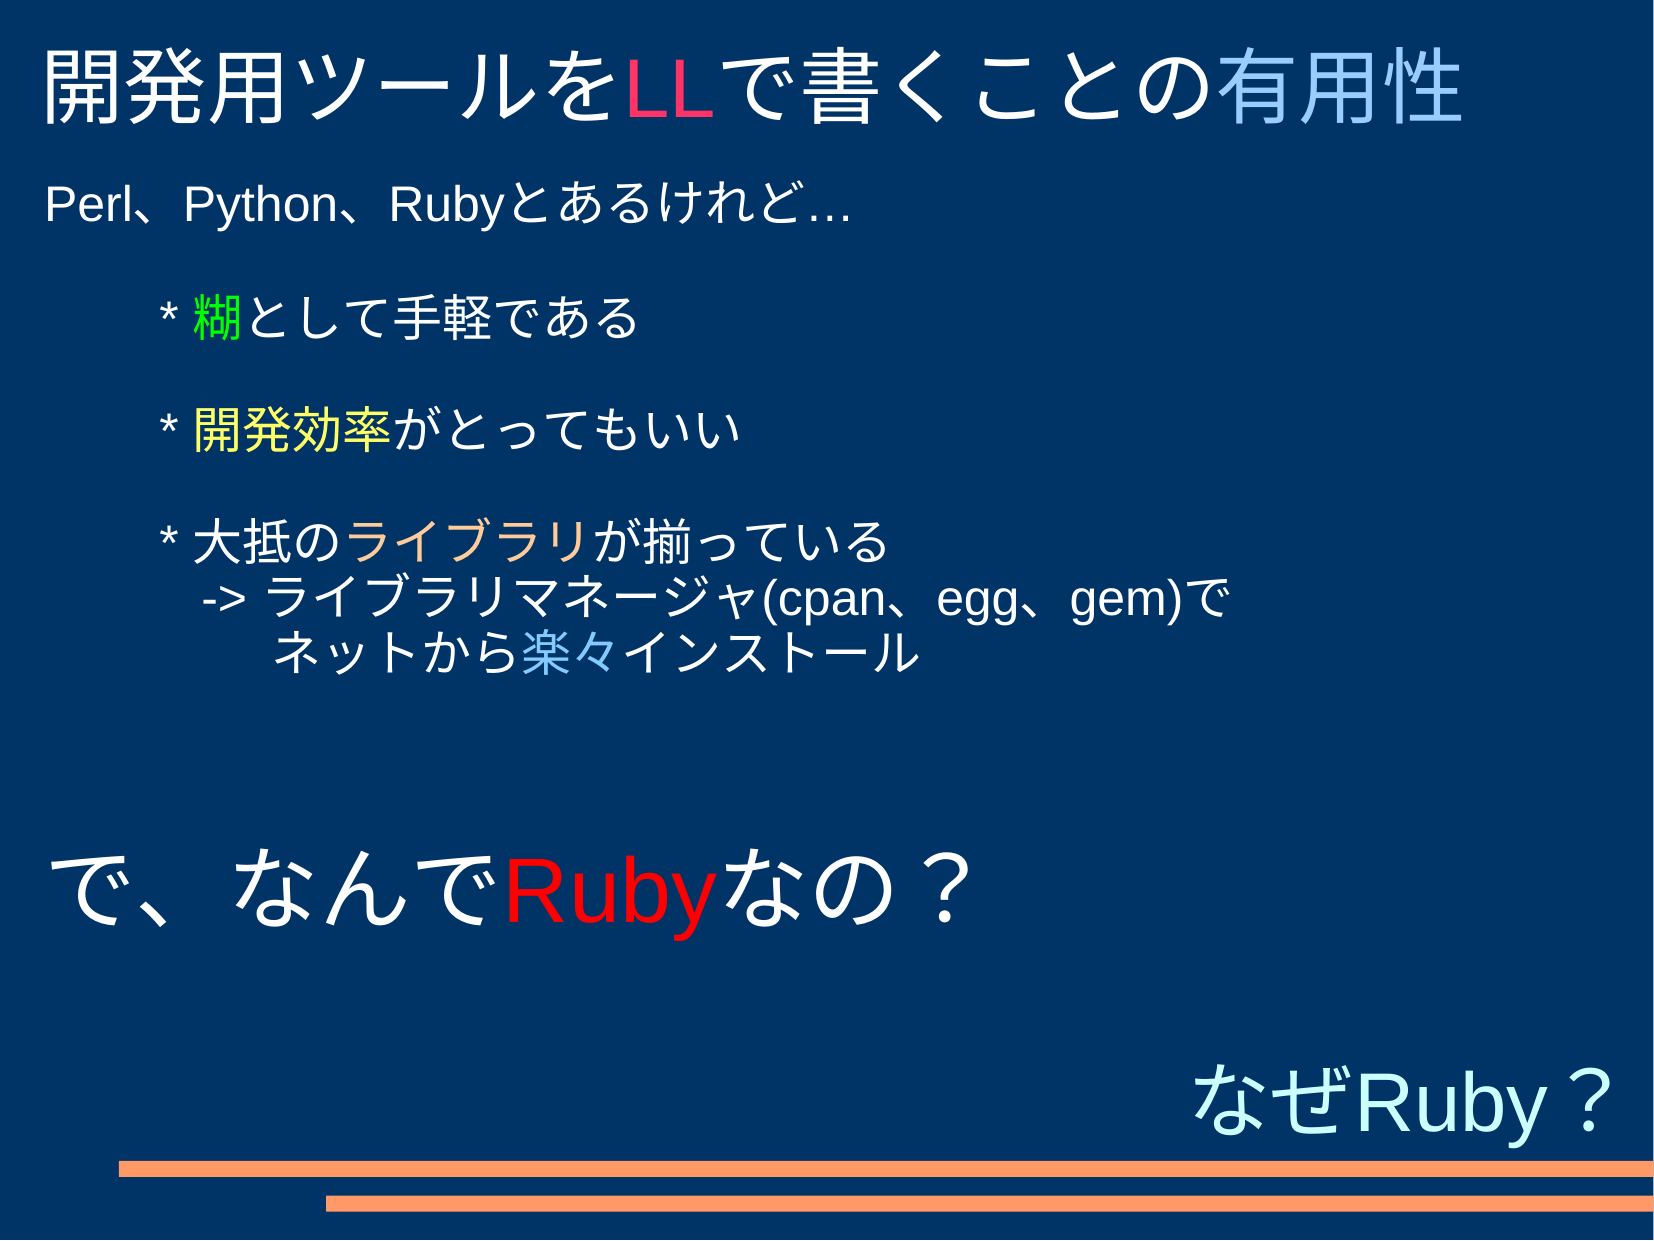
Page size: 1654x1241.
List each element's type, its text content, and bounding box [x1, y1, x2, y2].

text_box なぜRuby？ [1151, 1043, 1647, 1152]
text_box 開発用ツールをLLで書くことの有用性 [26, 29, 1624, 147]
text_box * 糊として手軽である * 開発効率がとってもいい * 大抵のライブラリが揃っている -> ライブラリマネージャ(cpan、egg、gem)で ネットから楽々インストール [88, 281, 1625, 737]
text_box で、なんでRubyなの？ [29, 826, 1388, 945]
text_box Perl、Python、Rubyとあるけれど… [29, 165, 1004, 237]
